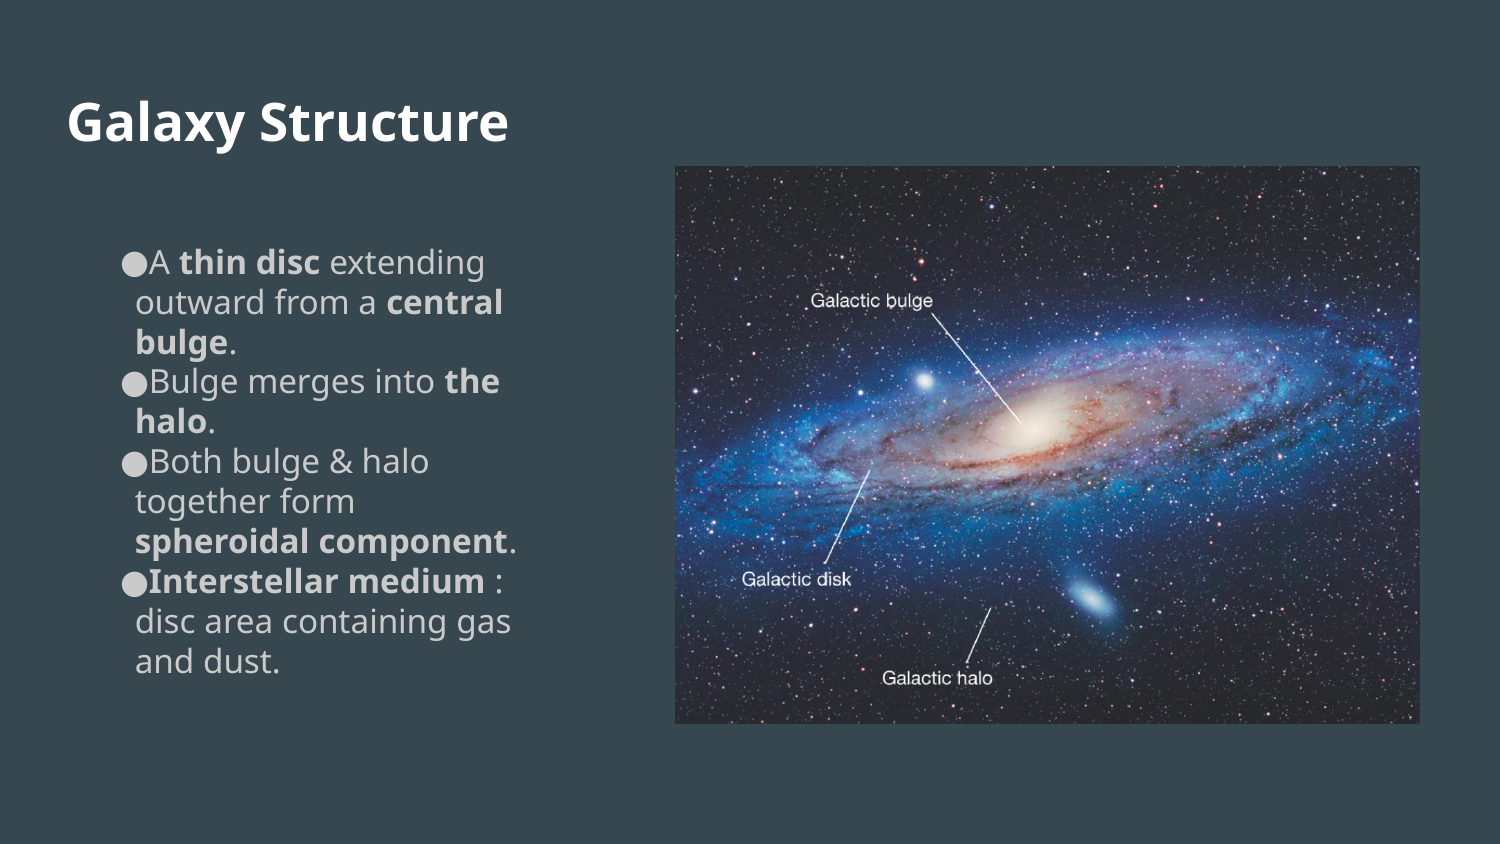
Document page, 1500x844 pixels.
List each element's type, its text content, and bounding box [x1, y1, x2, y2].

picture [675, 166, 1420, 724]
title Galaxy Structure [51, 72, 1449, 167]
text_box A thin disc extending outward from a central bulge. Bulge merges into the halo. Both bulge & halo together form spheroidal component. Interstellar medium : disc area containing gas and dust. [104, 225, 539, 696]
